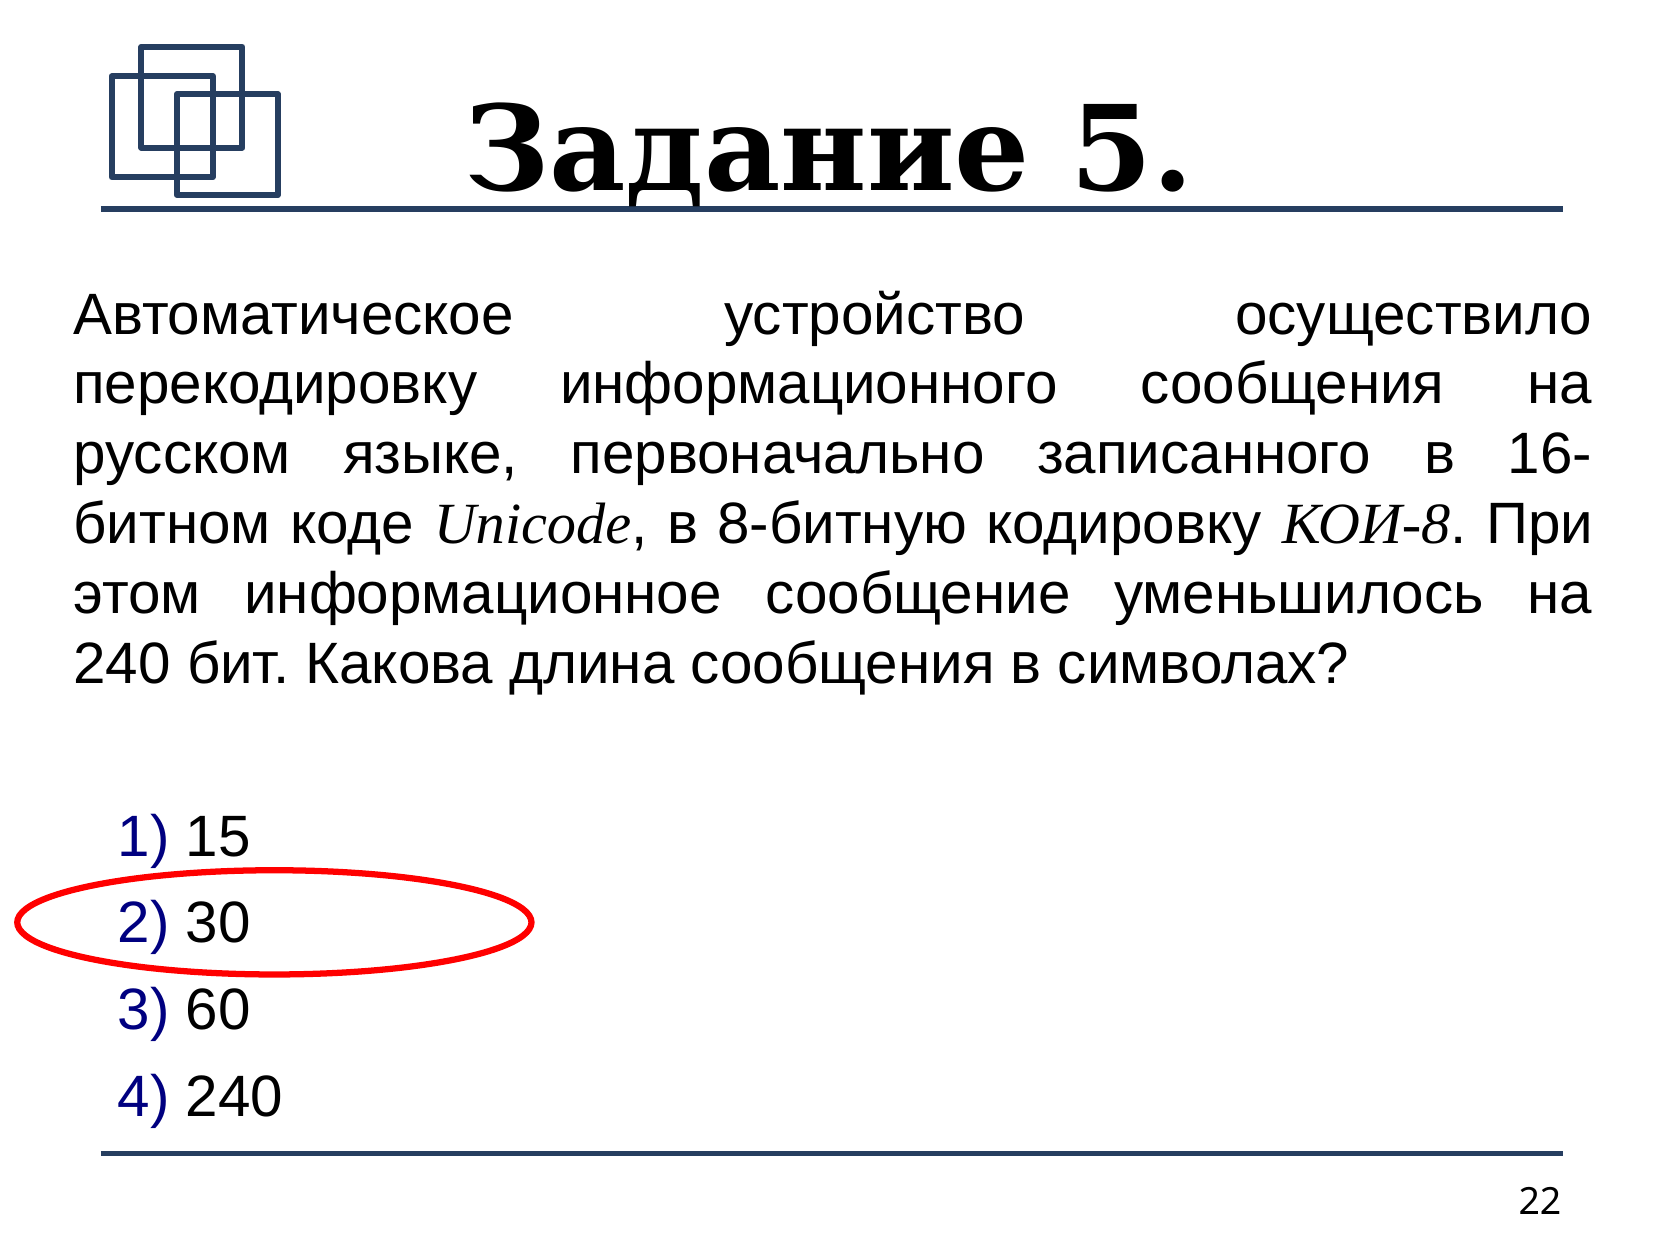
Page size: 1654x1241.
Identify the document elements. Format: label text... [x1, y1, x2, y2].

title Задание 5. [82, 64, 1571, 268]
text_box Автоматическое устройство осуществило перекодировку информационного сообщения на русском языке, первоначально записанного в 16-битном коде Unicode, в 8-битную кодировку КОИ-8. При этом информационное сообщение уменьшилось на 240 бит. Какова длина сообщения в символах? 15 30 60 240 [58, 874, 528, 971]
text_box Автоматическое устройство осуществило перекодировку информационного сообщения на русском языке, первоначально записанного в 16-битном коде Unicode, в 8-битную кодировку КОИ-8. При этом информационное сообщение уменьшилось на 240 бит. Какова длина сообщения в символах? 15 30 60 240 [58, 268, 1609, 1194]
